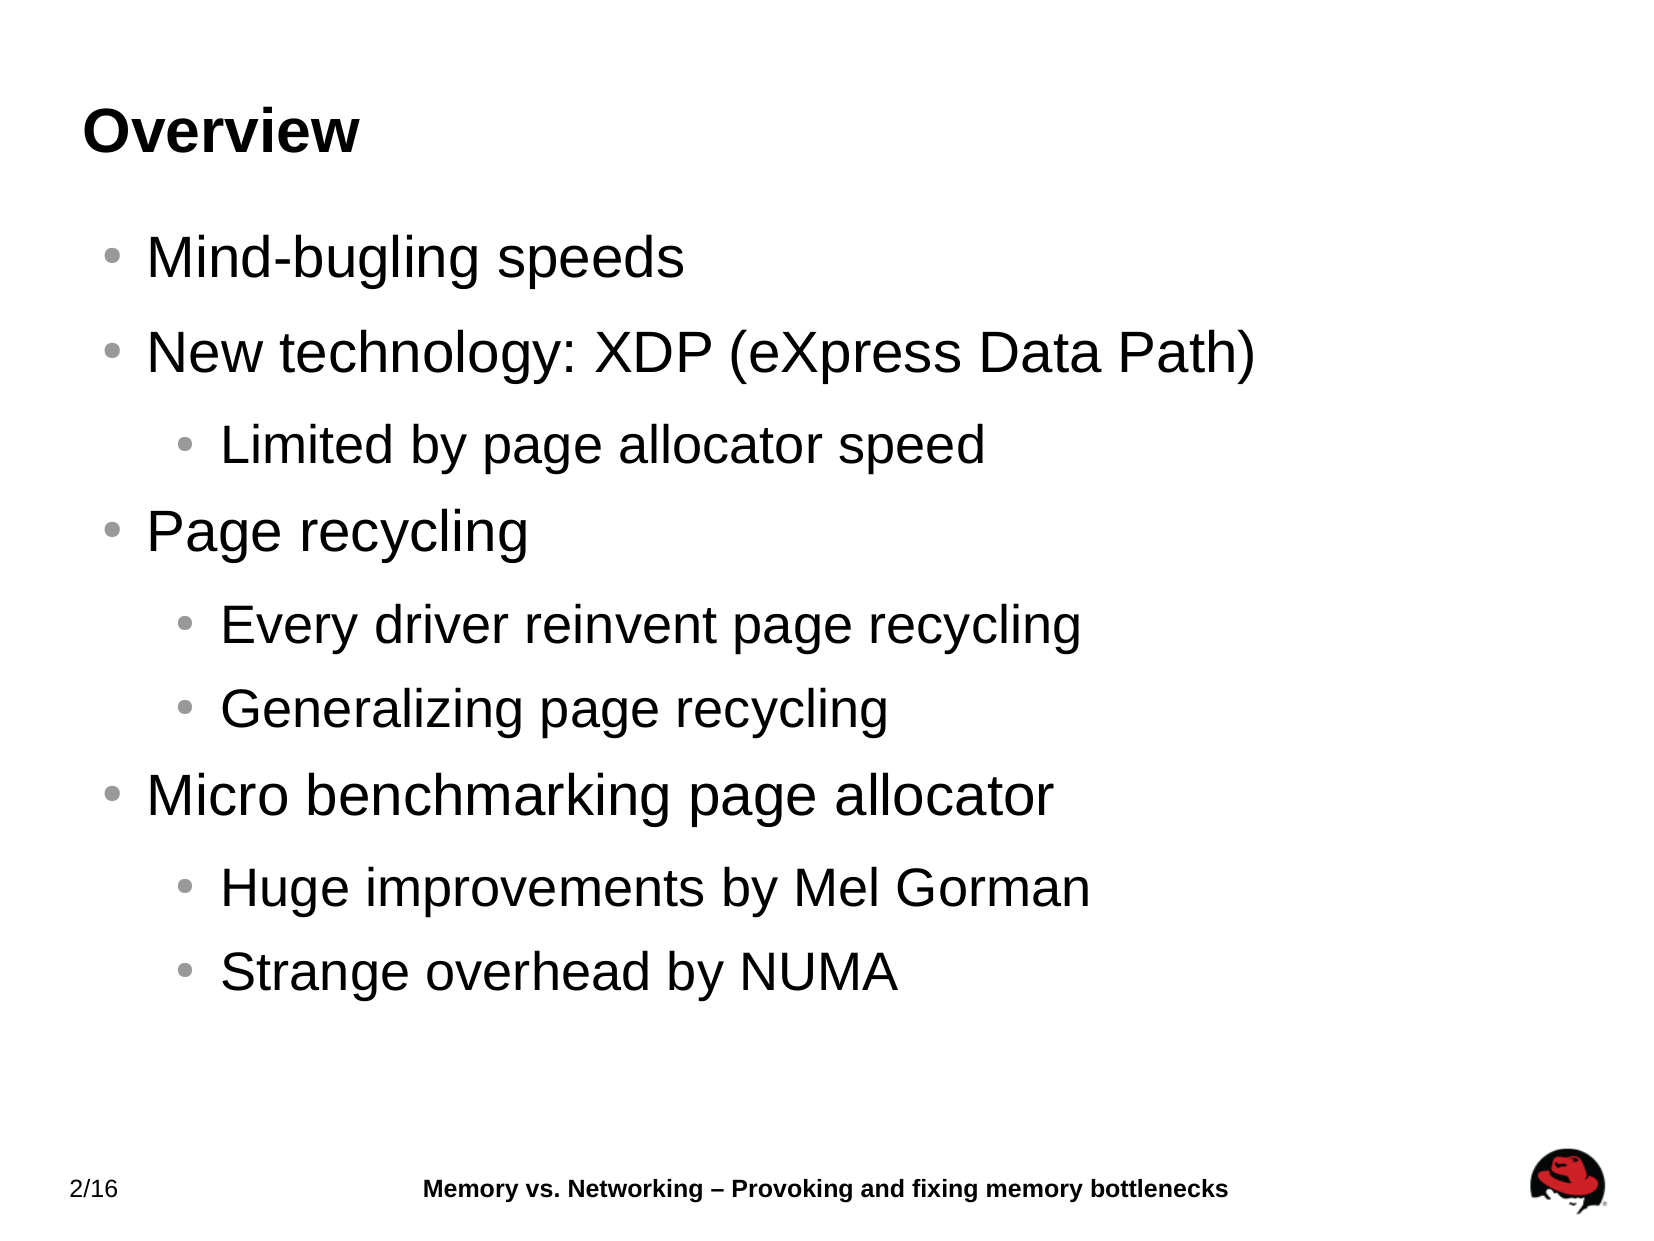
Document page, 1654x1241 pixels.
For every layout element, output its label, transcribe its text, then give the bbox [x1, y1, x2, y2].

title Overview [82, 37, 1571, 226]
picture [1529, 1146, 1613, 1224]
list Mind-bugling speeds New technology: XDP (eXpress Data Path) Limited by page allocator speed Page recycling Every driver reinvent page recycling Generalizing page recycling Micro benchmarking page allocator Huge improvements by Mel Gorman Strange overhead by NUMA [86, 225, 1576, 1116]
